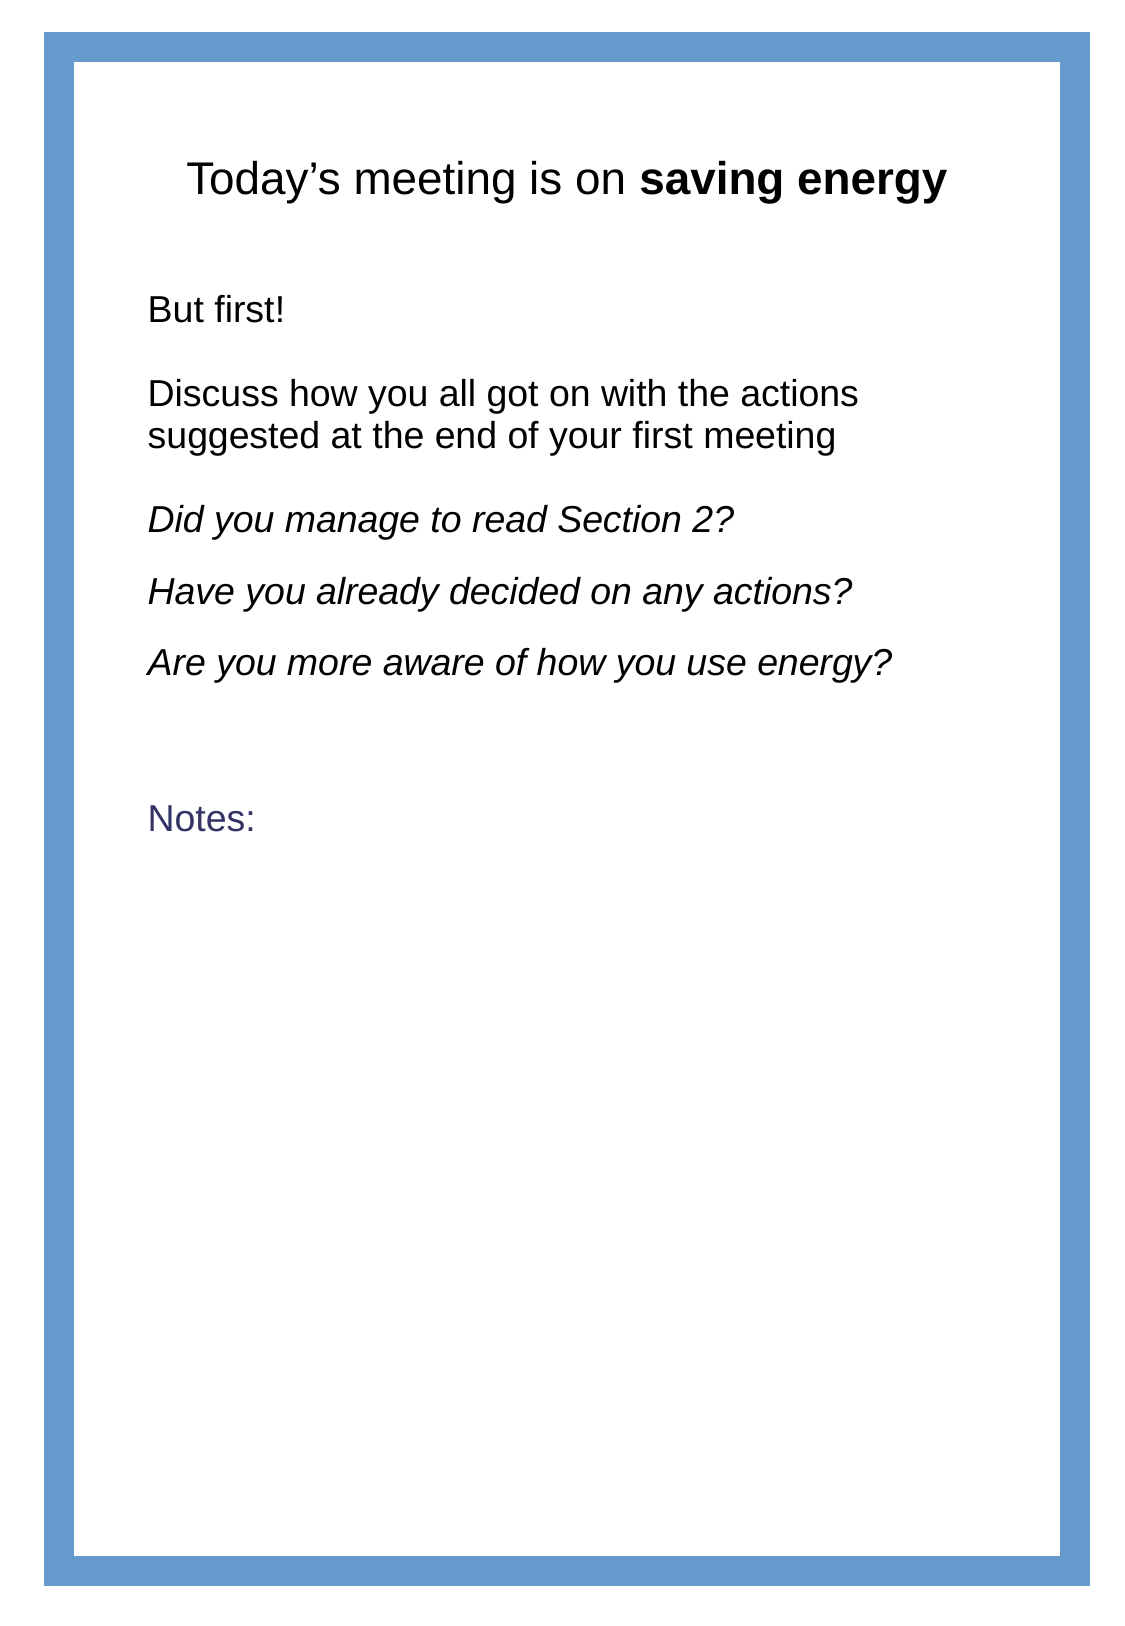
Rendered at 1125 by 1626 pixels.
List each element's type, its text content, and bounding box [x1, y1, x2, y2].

text_box Today’s meeting is on saving energy But first! Discuss how you all got on with the actions suggested at the end of your first meeting Did you manage to read Section 2? Have you already decided on any actions? Are you more aware of how you use energy? Notes: [59, 47, 1075, 1571]
text_box [0, 0, 1125, 157]
